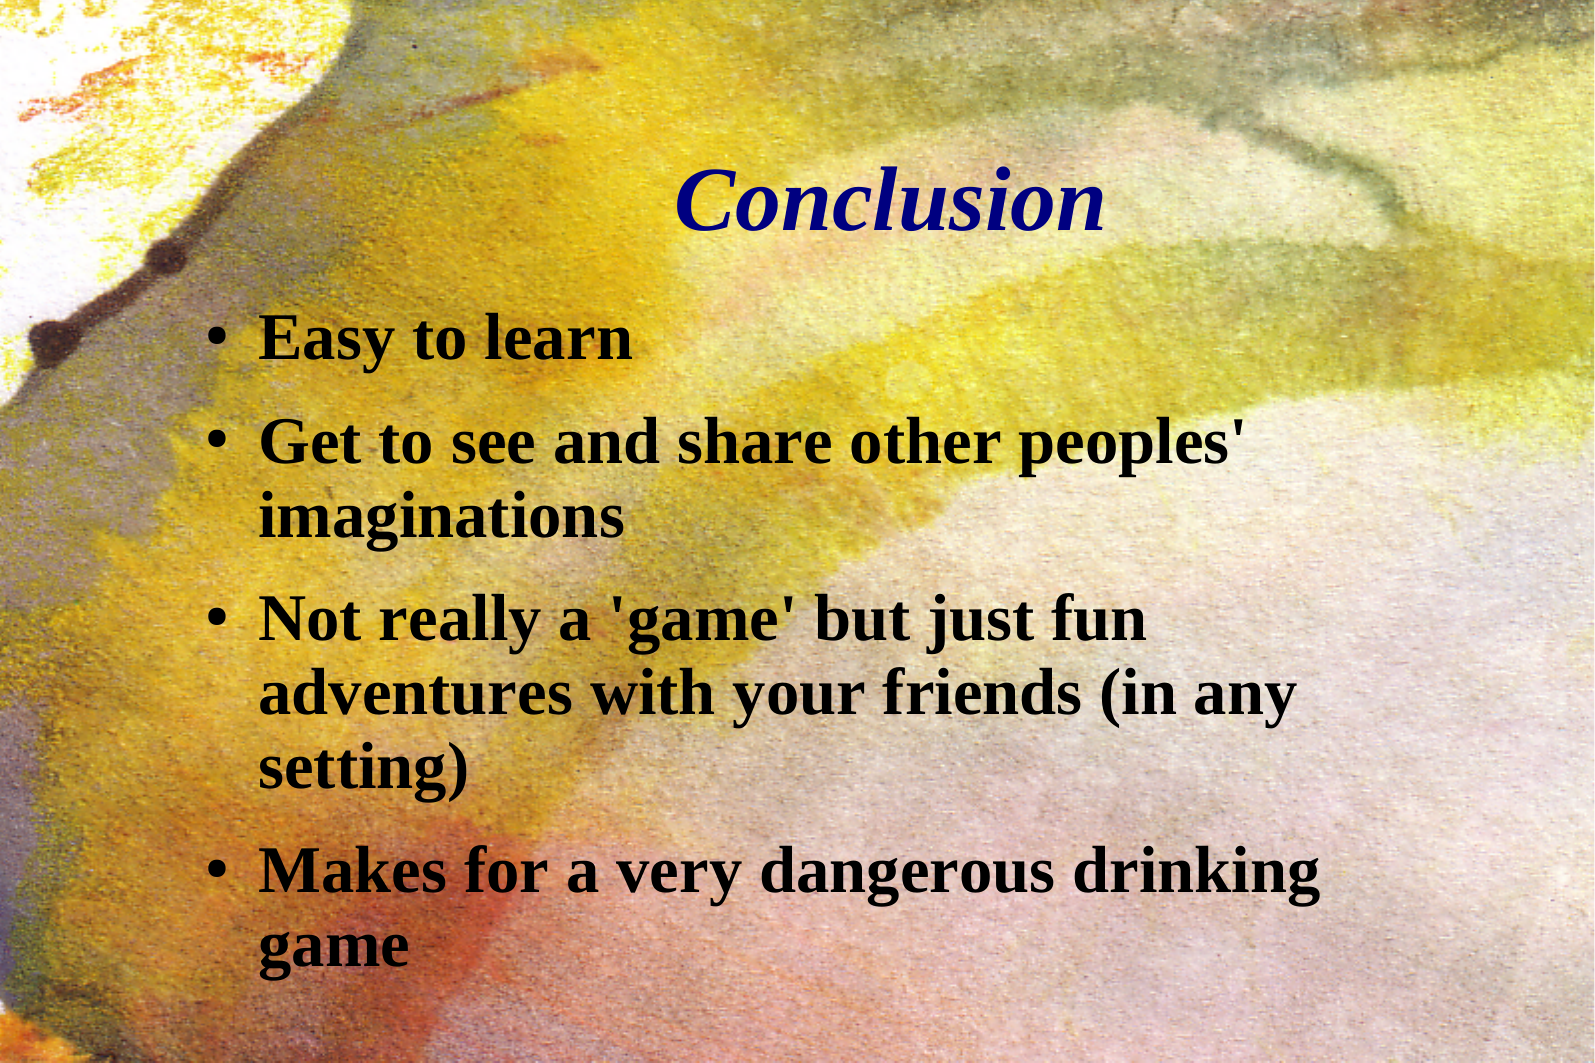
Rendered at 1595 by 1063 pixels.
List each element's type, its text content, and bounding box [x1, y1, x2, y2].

title Conclusion [279, 118, 1504, 282]
picture [0, 0, 1595, 1063]
list Easy to learn Get to see and share other peoples' imaginations Not really a 'game' but just fun adventures with your friends (in any setting) Makes for a very dangerous drinking game [187, 300, 1475, 987]
